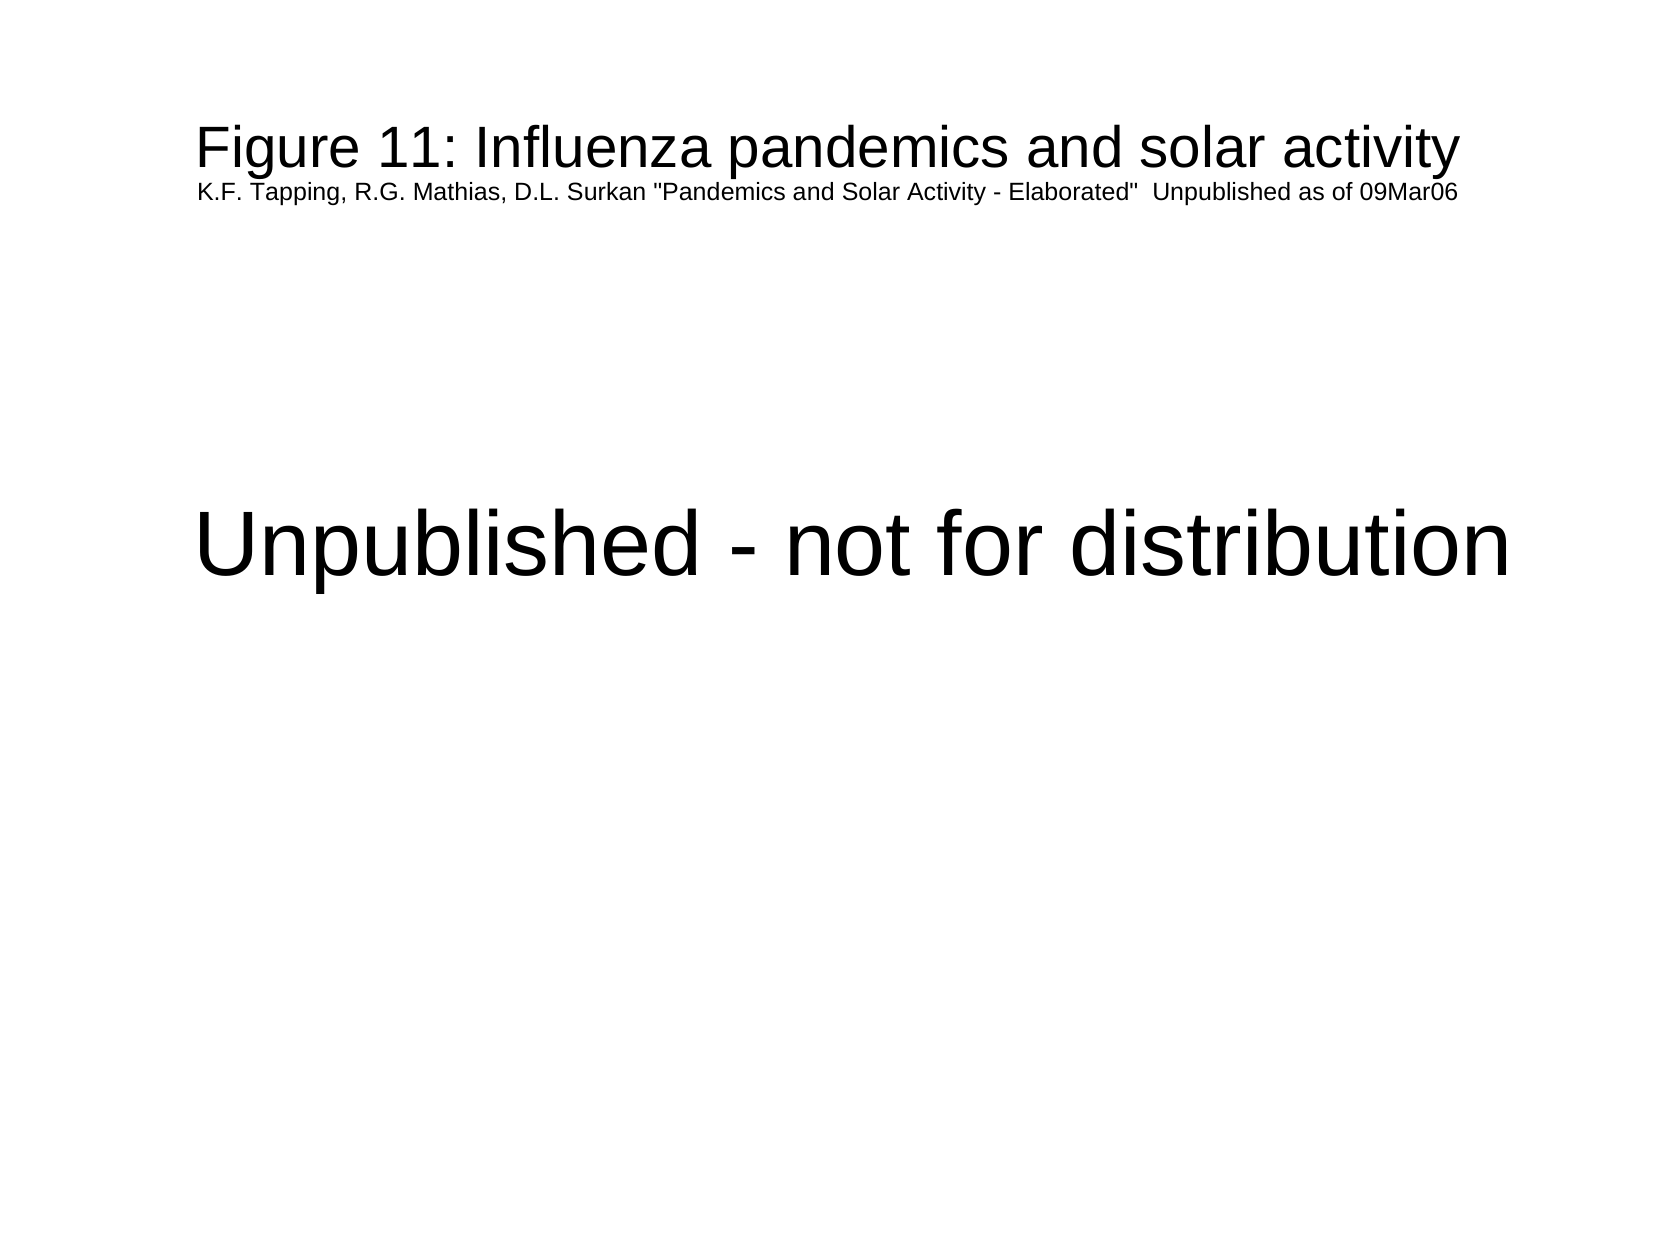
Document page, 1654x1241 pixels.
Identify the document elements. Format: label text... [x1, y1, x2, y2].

title Unpublished - not for distribution [147, 442, 1560, 651]
title Figure 11: Influenza pandemics and solar activity K.F. Tapping, R.G. Mathias, D.L. Surkan "Pandemics and Solar Activity - Elaborated" Unpublished as of 09Mar06 [123, 58, 1536, 266]
